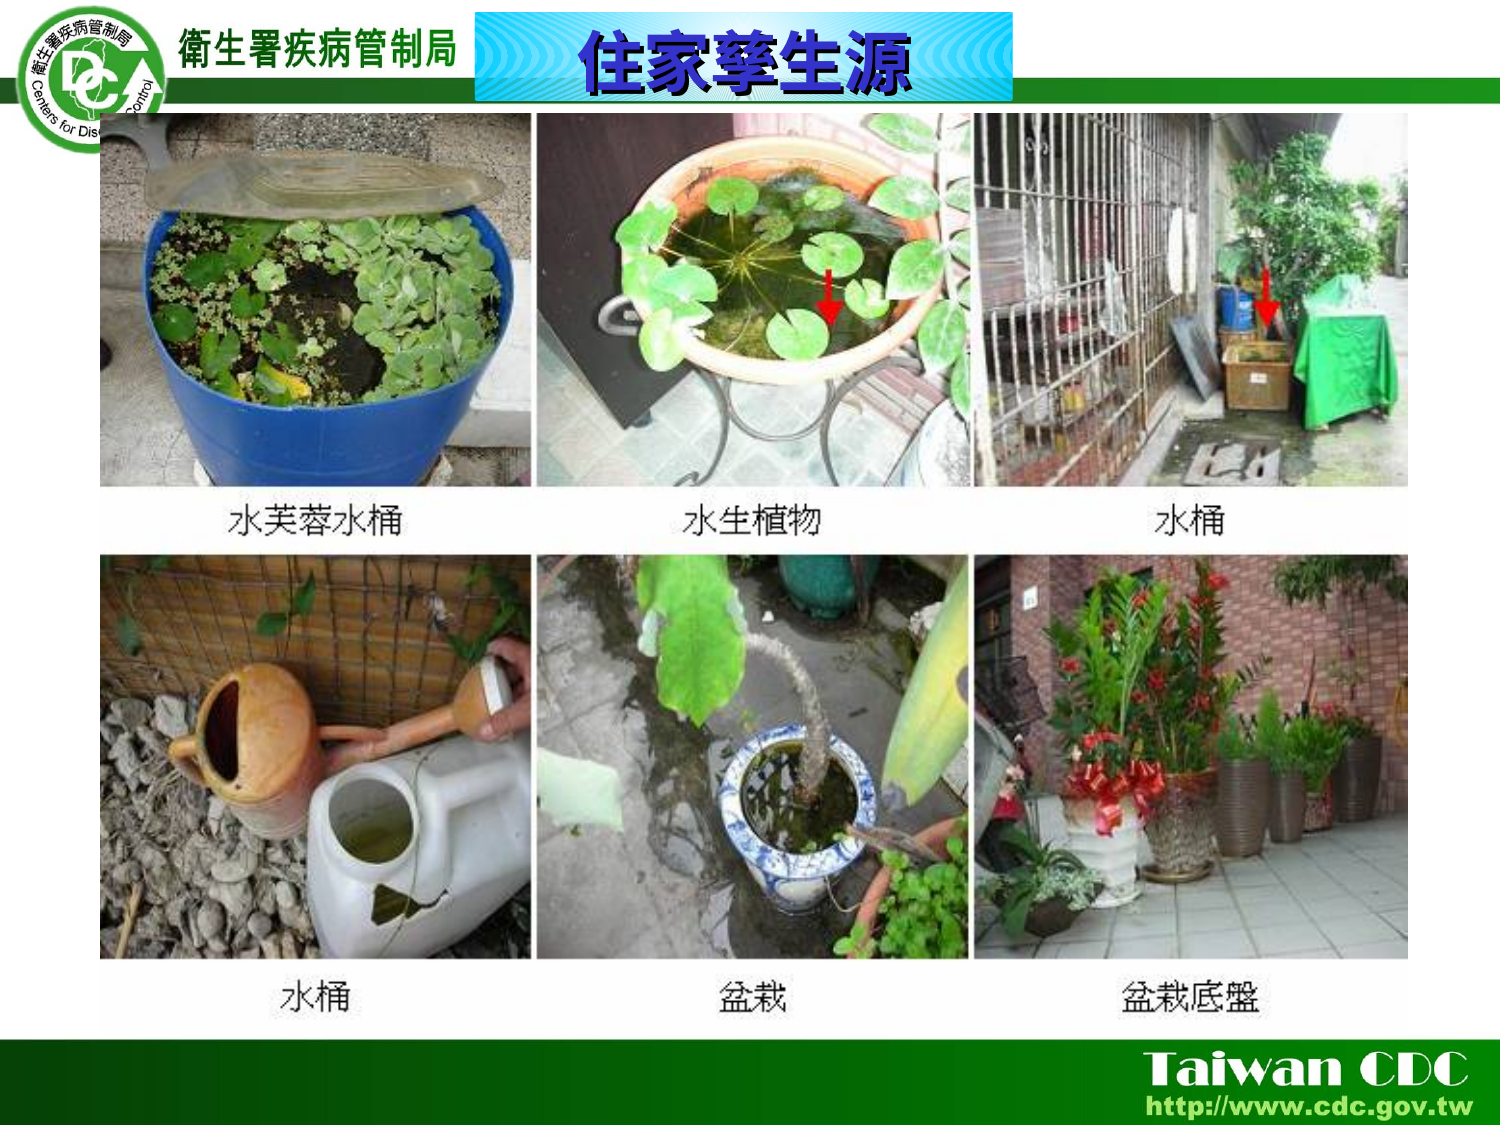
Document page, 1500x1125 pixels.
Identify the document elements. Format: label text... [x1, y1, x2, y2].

picture [100, 113, 1408, 1035]
text_box 住家孳生源 [475, 13, 1013, 100]
text_box [1175, 987, 1488, 1063]
